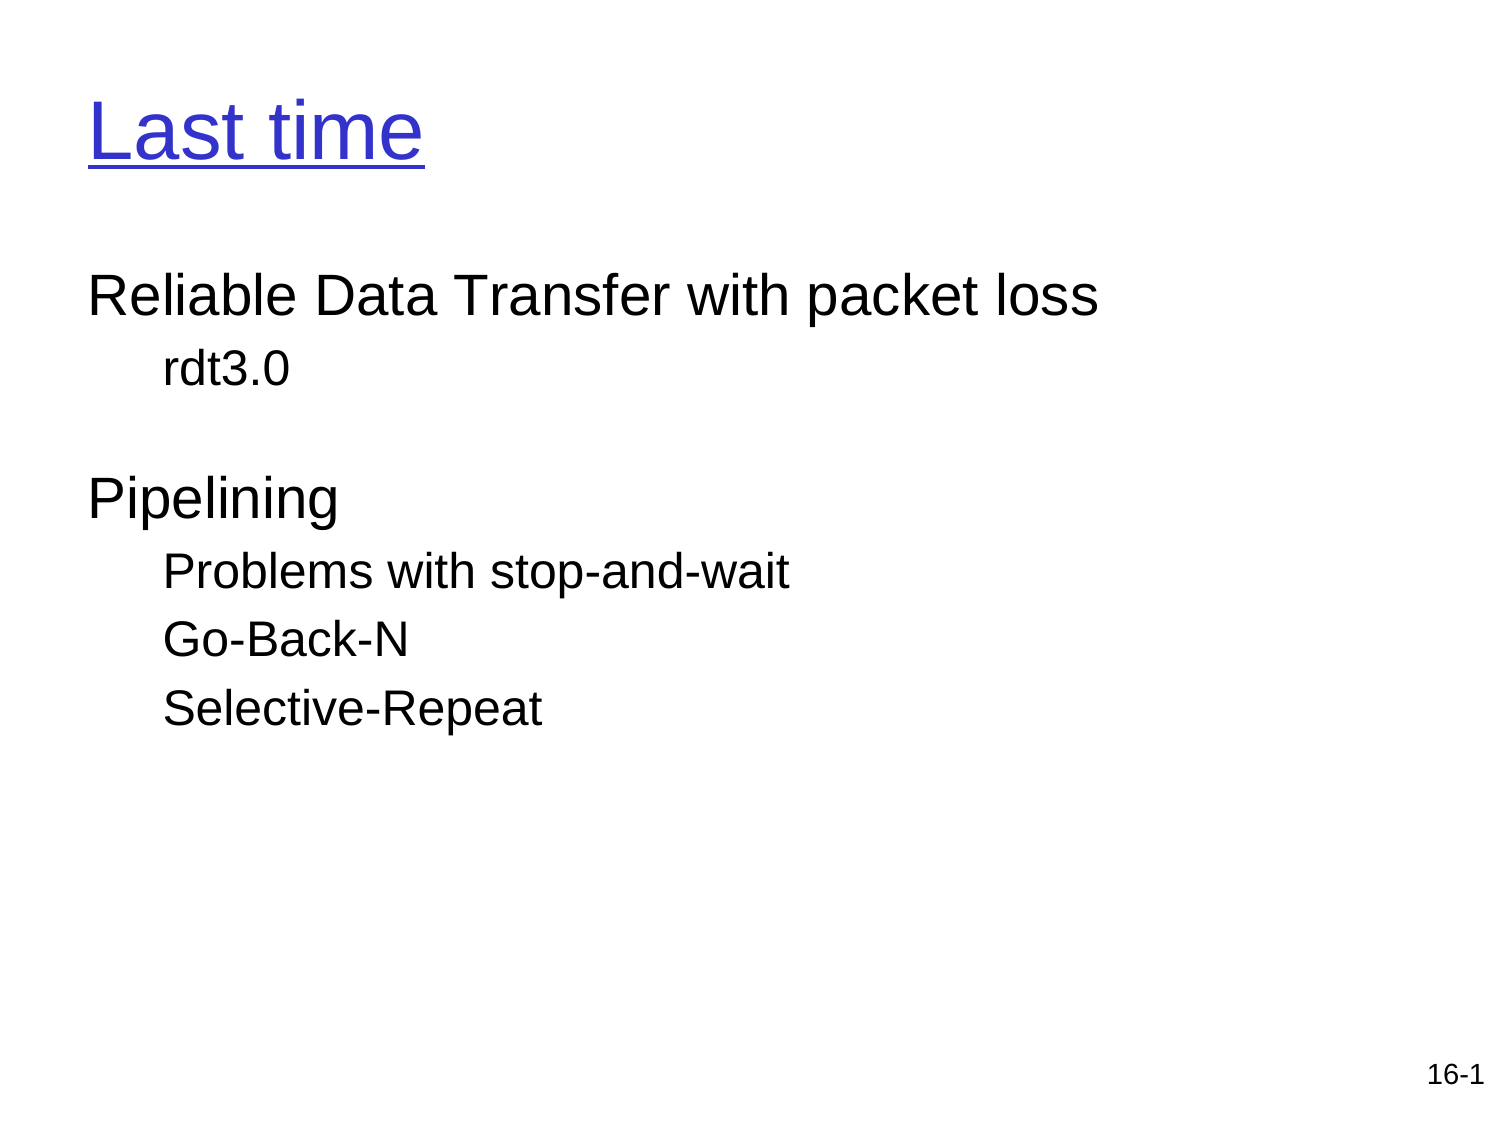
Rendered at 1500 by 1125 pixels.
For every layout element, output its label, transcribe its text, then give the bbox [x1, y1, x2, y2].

title Last time [87, 23, 1363, 239]
list Reliable Data Transfer with packet loss rdt3.0 Pipelining Problems with stop-and-wait Go-Back-N Selective-Repeat [87, 262, 1363, 1026]
